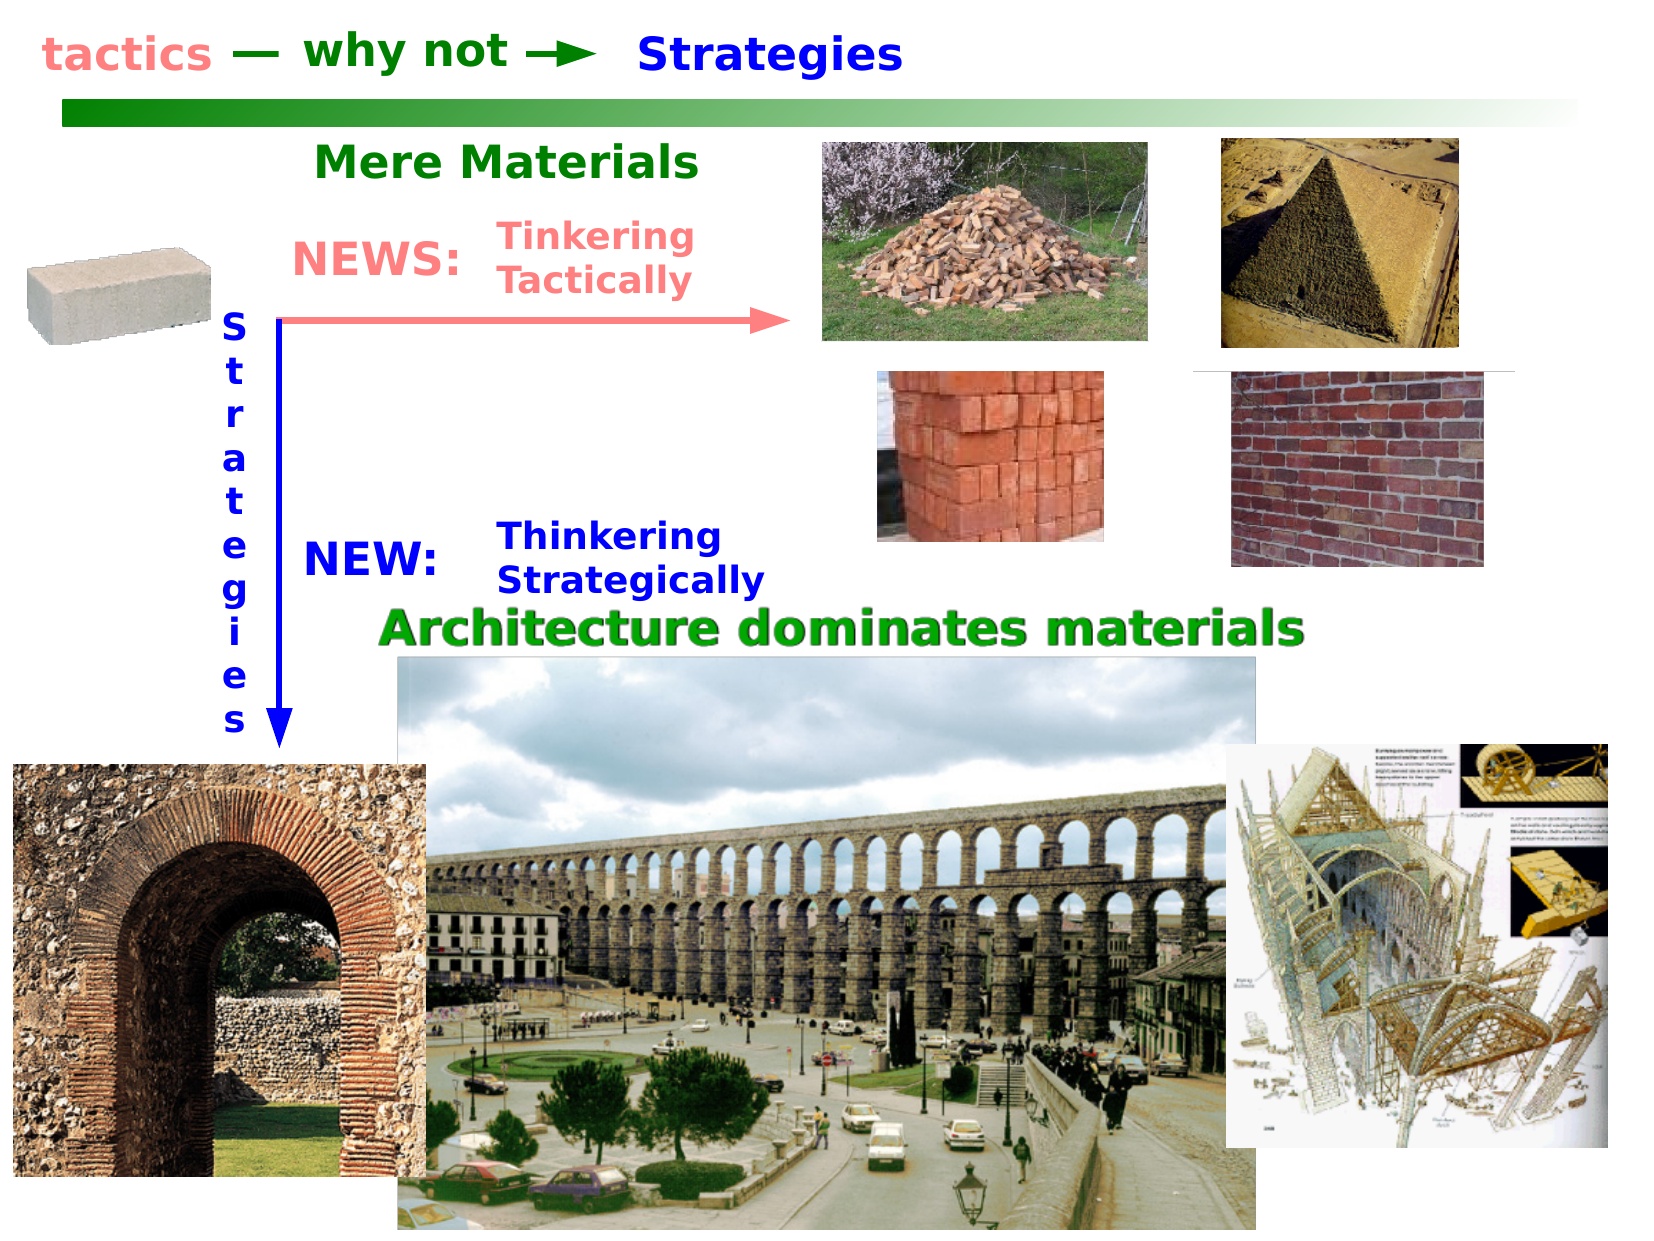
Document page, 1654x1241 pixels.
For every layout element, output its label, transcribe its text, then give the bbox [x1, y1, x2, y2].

picture [26, 247, 211, 345]
picture [821, 142, 1149, 357]
text_box S t r a t e g i e s [206, 298, 281, 774]
text_box NEW: [288, 525, 457, 603]
text_box Thinkering Strategically [481, 507, 810, 657]
text_box Tinkering Tactically [481, 207, 810, 357]
text_box NEWS: [276, 225, 507, 308]
text_box [62, 99, 1578, 127]
text_box tactics [26, 20, 259, 88]
picture [1220, 137, 1459, 348]
picture [876, 370, 1105, 542]
text_box Mere Materials [298, 128, 753, 225]
picture [1193, 356, 1515, 567]
text_box Strategies [621, 20, 957, 94]
text_box why not [278, 16, 526, 89]
picture [13, 597, 1608, 1230]
